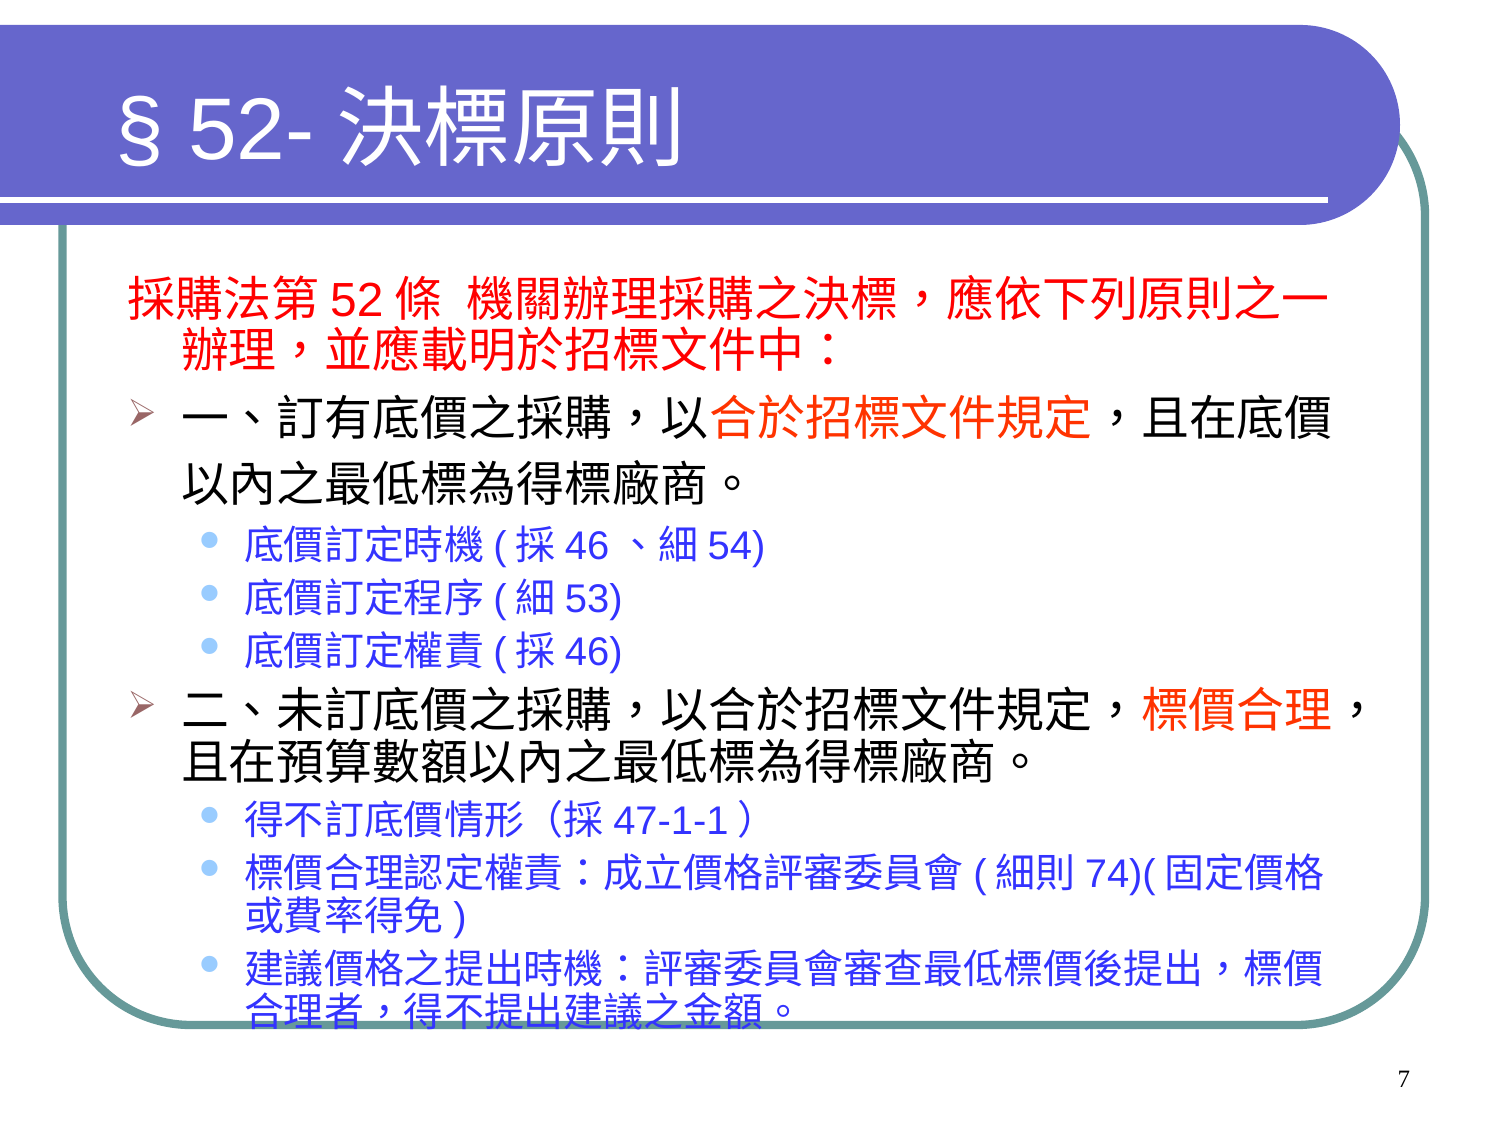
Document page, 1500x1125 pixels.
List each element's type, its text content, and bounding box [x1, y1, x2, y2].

title § 52-決標原則 [100, 30, 1288, 219]
list 採購法第52條 機關辦理採購之決標，應依下列原則之一辦理，並應載明於招標文件中： 一、訂有底價之採購，以合於招標文件規定，且在底價以內之最低標為得標廠商。 底價訂定時機(採46、細54) 底價訂定程序(細53) 底價訂定權責(採46) 二、未訂底價之採購，以合於招標文件規定，標價合理，且在預算數額以內之最低標為得標廠商。 得不訂底價情形（採47-1-1） 標價合理認定權責：成立價格評審委員會(細則74)(固定價格或費率得免) 建議價格之提出時機：評審委員會審查最低標價後提出，標價合理者，得不提出建議之金額。 [112, 267, 1371, 1047]
text_box <編號> [1074, 1025, 1426, 1101]
